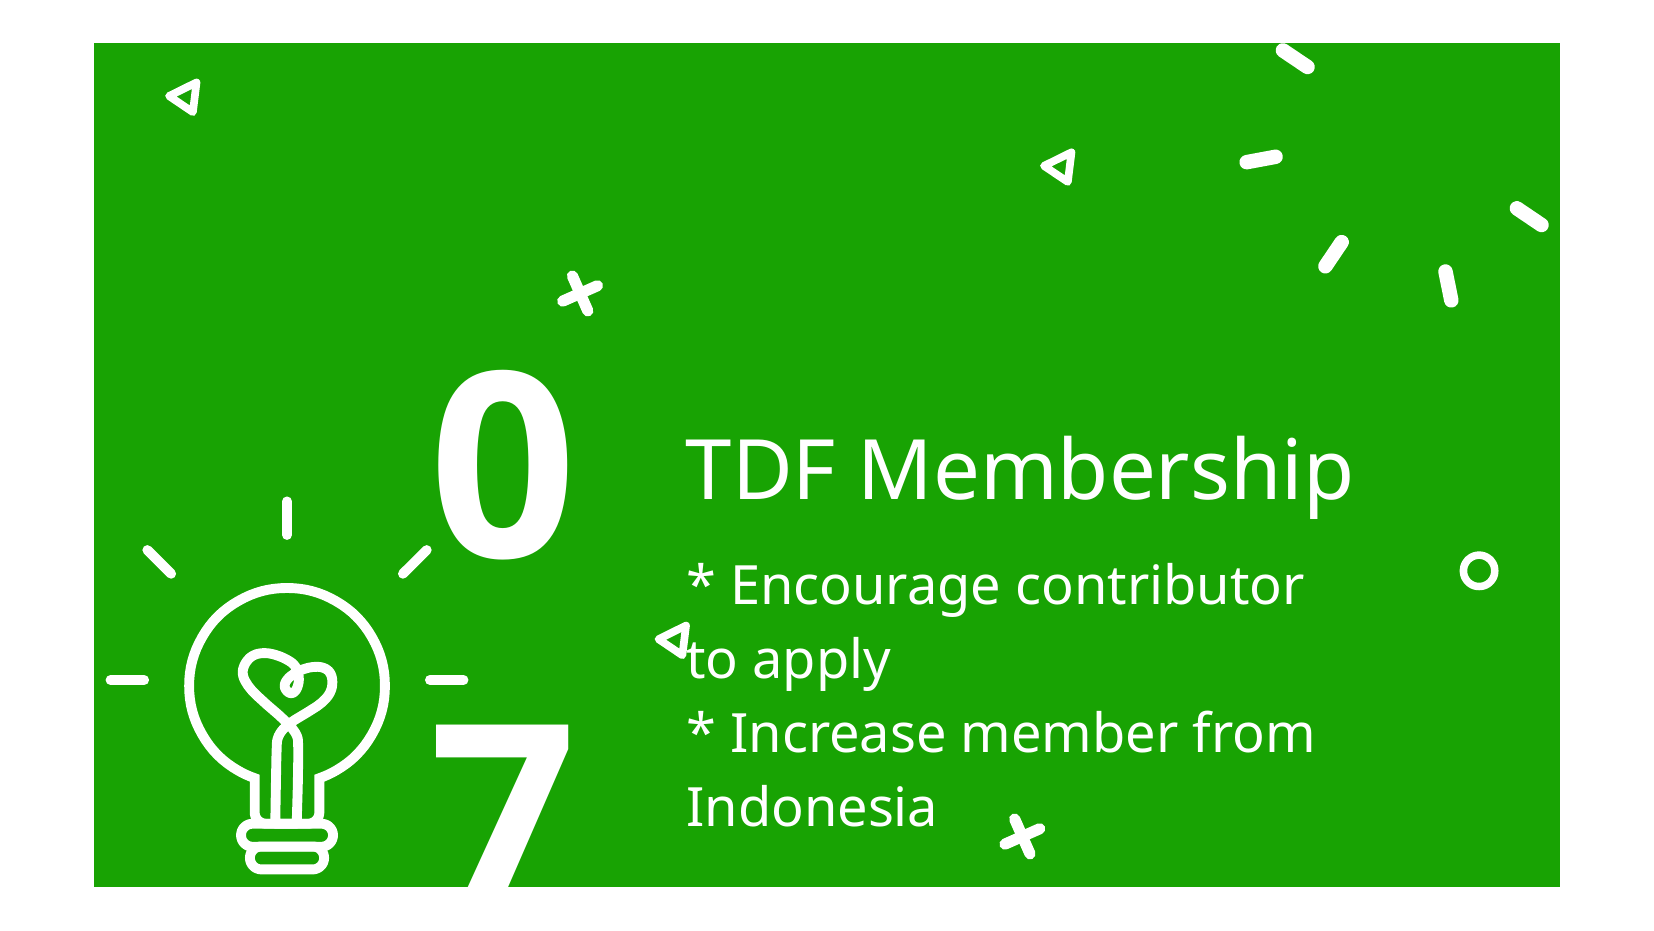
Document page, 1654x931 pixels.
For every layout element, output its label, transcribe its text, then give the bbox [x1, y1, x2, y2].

text_box * Encourage contributor to apply * Increase member from Indonesia [686, 546, 1347, 771]
title TDF Membership [698, 353, 1490, 581]
text_box [0, 0, 1654, 931]
text_box 07 [414, 274, 698, 641]
